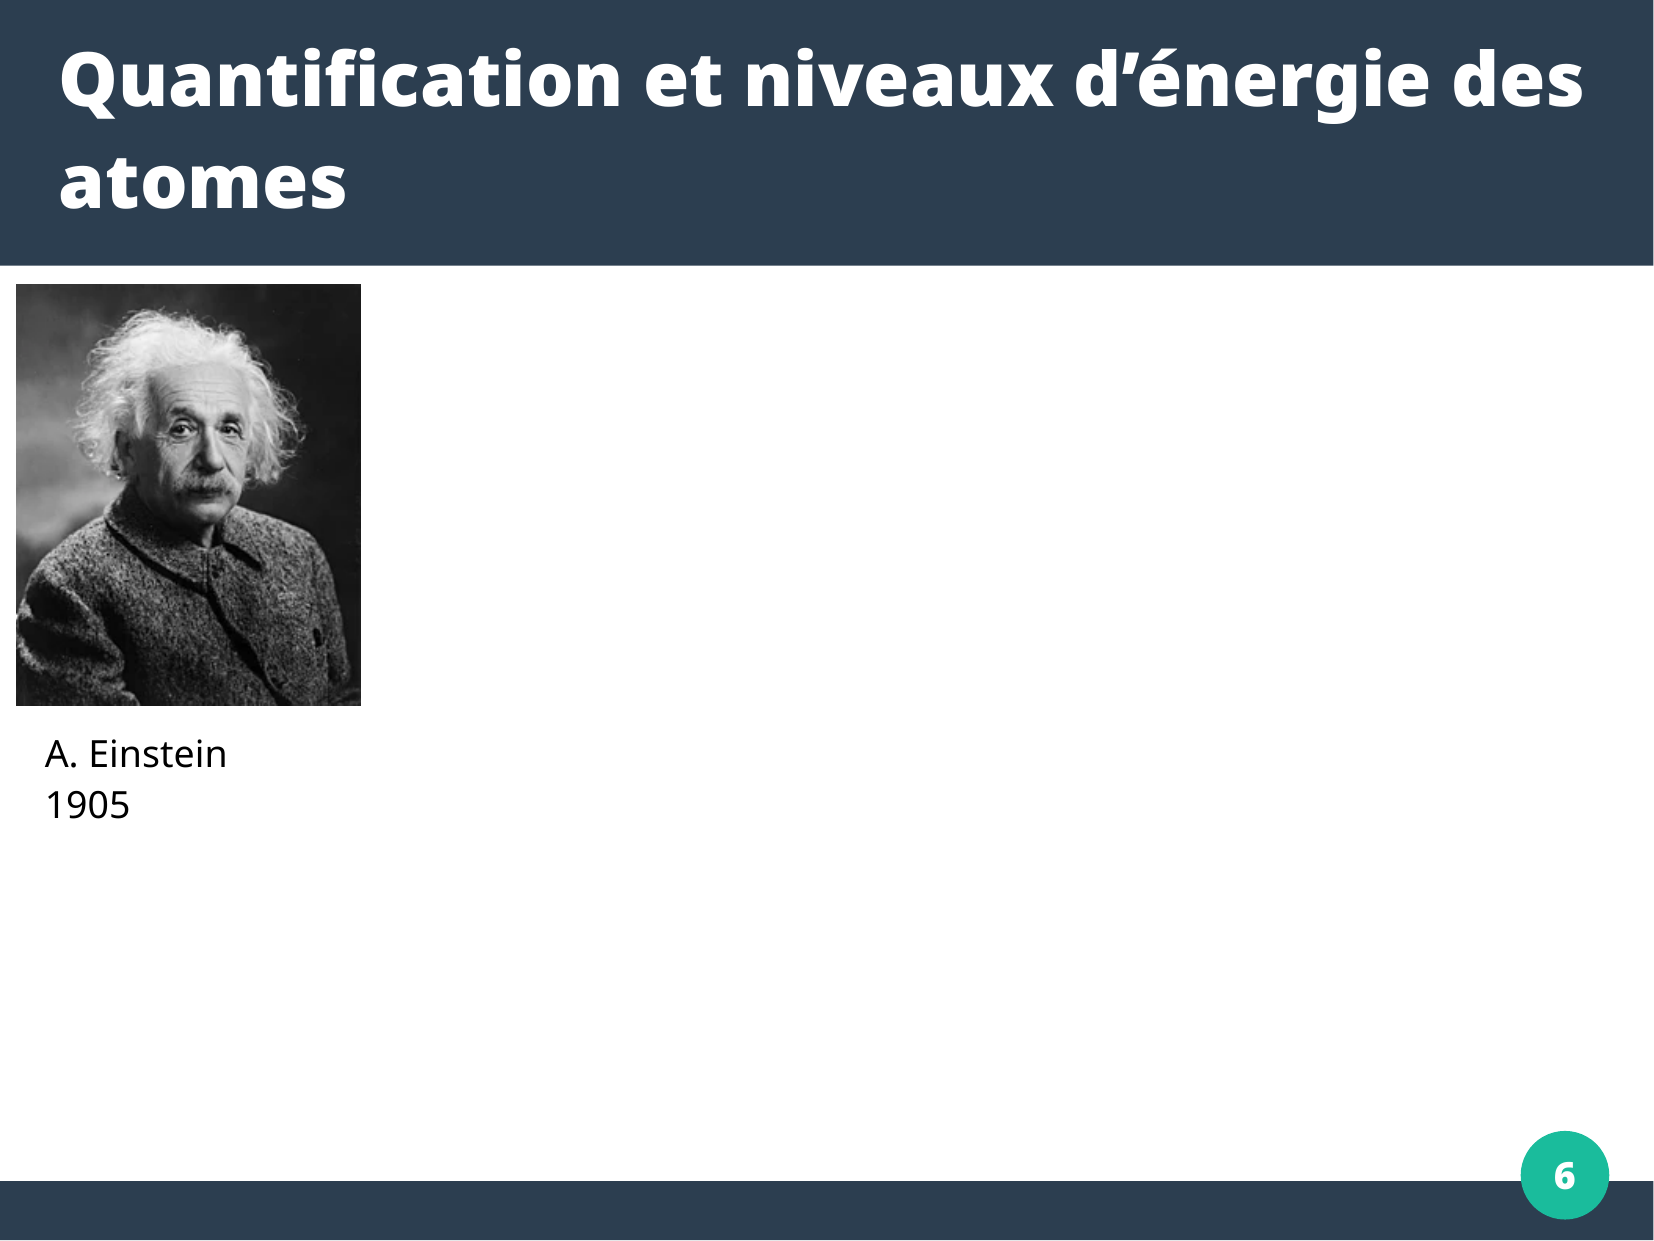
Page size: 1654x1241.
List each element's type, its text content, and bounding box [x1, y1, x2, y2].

title Quantification et niveaux d’énergie des atomes [59, 49, 1595, 207]
text_box A. Einstein 1905 [30, 720, 346, 822]
picture [16, 284, 361, 706]
